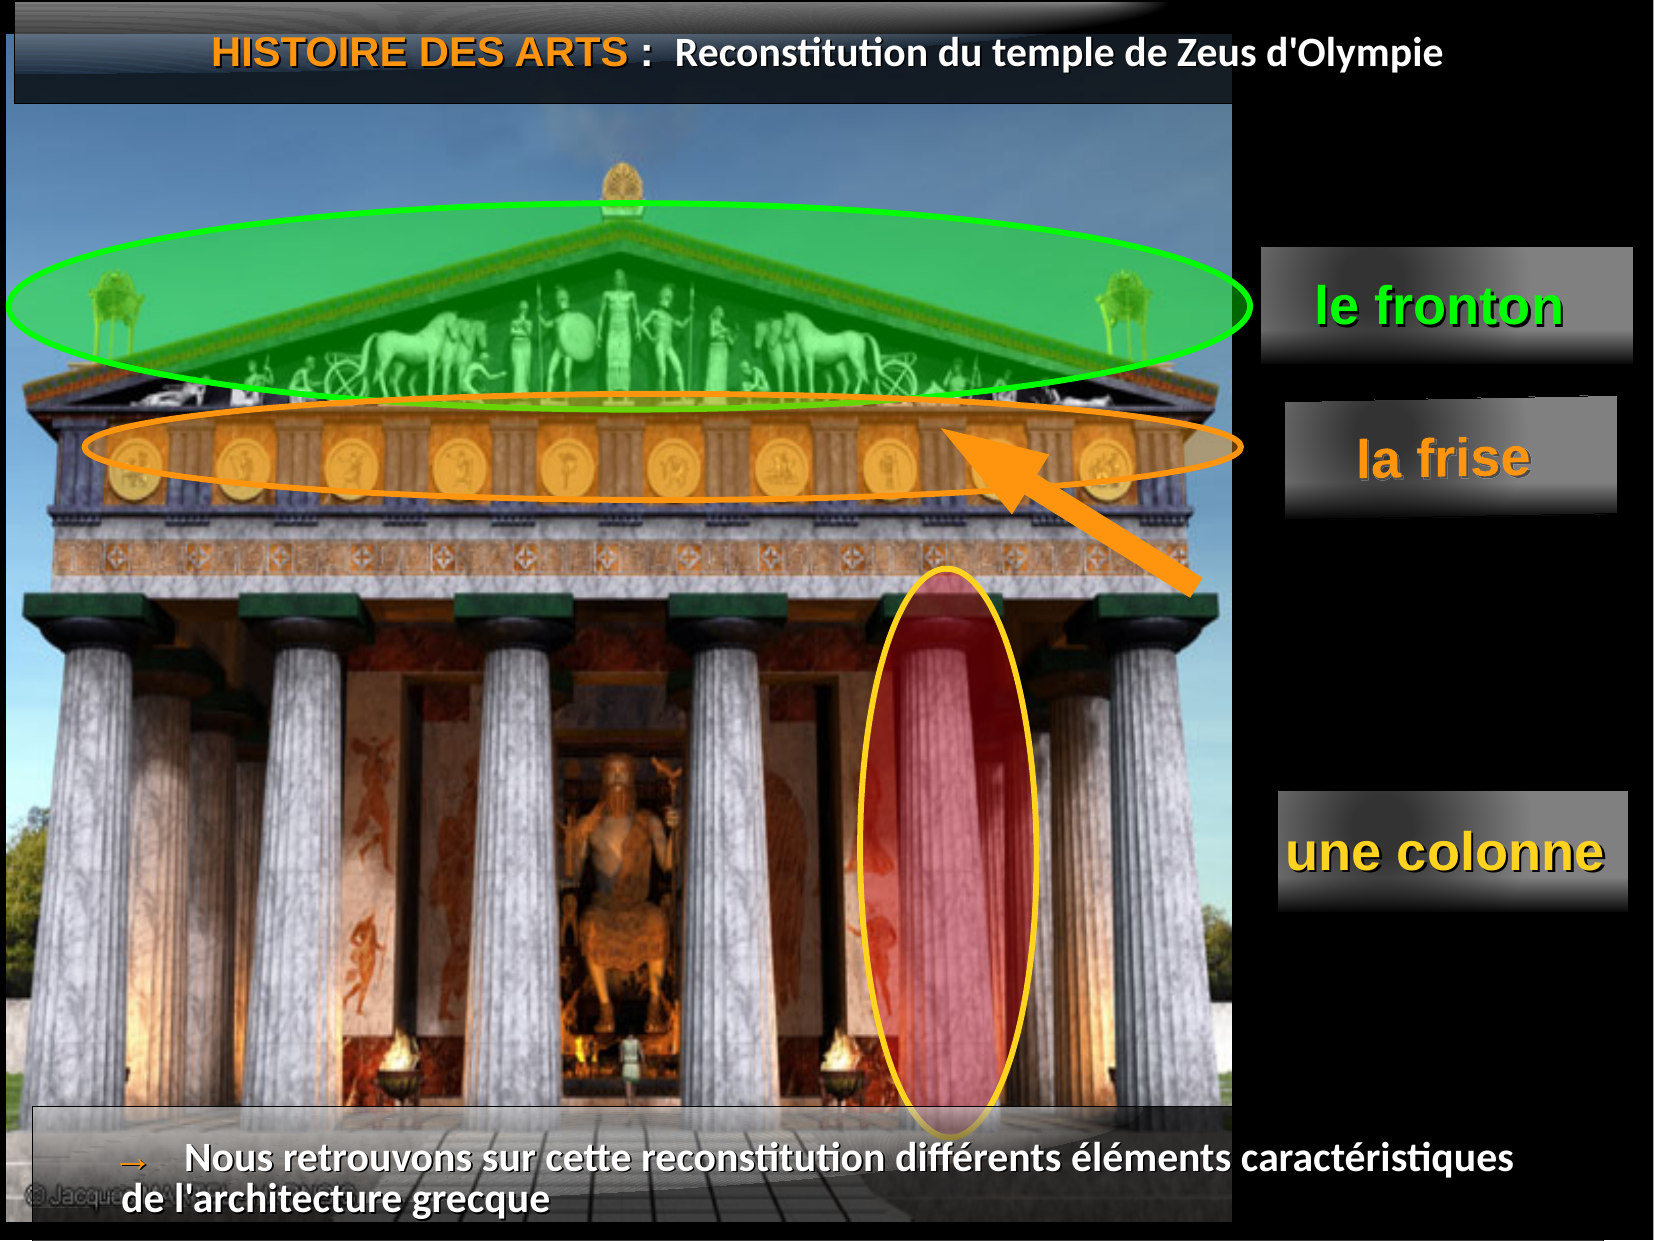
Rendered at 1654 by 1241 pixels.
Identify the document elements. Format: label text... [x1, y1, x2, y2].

text_box [8, 203, 1251, 501]
text_box HISTOIRE DES ARTS : Reconstitution du temple de Zeus d'Olympie [14, 1, 1651, 104]
text_box la frise [1284, 395, 1618, 520]
text_box le fronton [1260, 246, 1634, 365]
picture [916, 332, 1232, 437]
text_box → Nous retrouvons sur cette reconstitution différents éléments caractéristiques de l'architecture grecque [32, 1106, 1604, 1241]
text_box une colonne [1277, 790, 1629, 913]
picture [6, 34, 1232, 1222]
text_box [860, 568, 1037, 1106]
